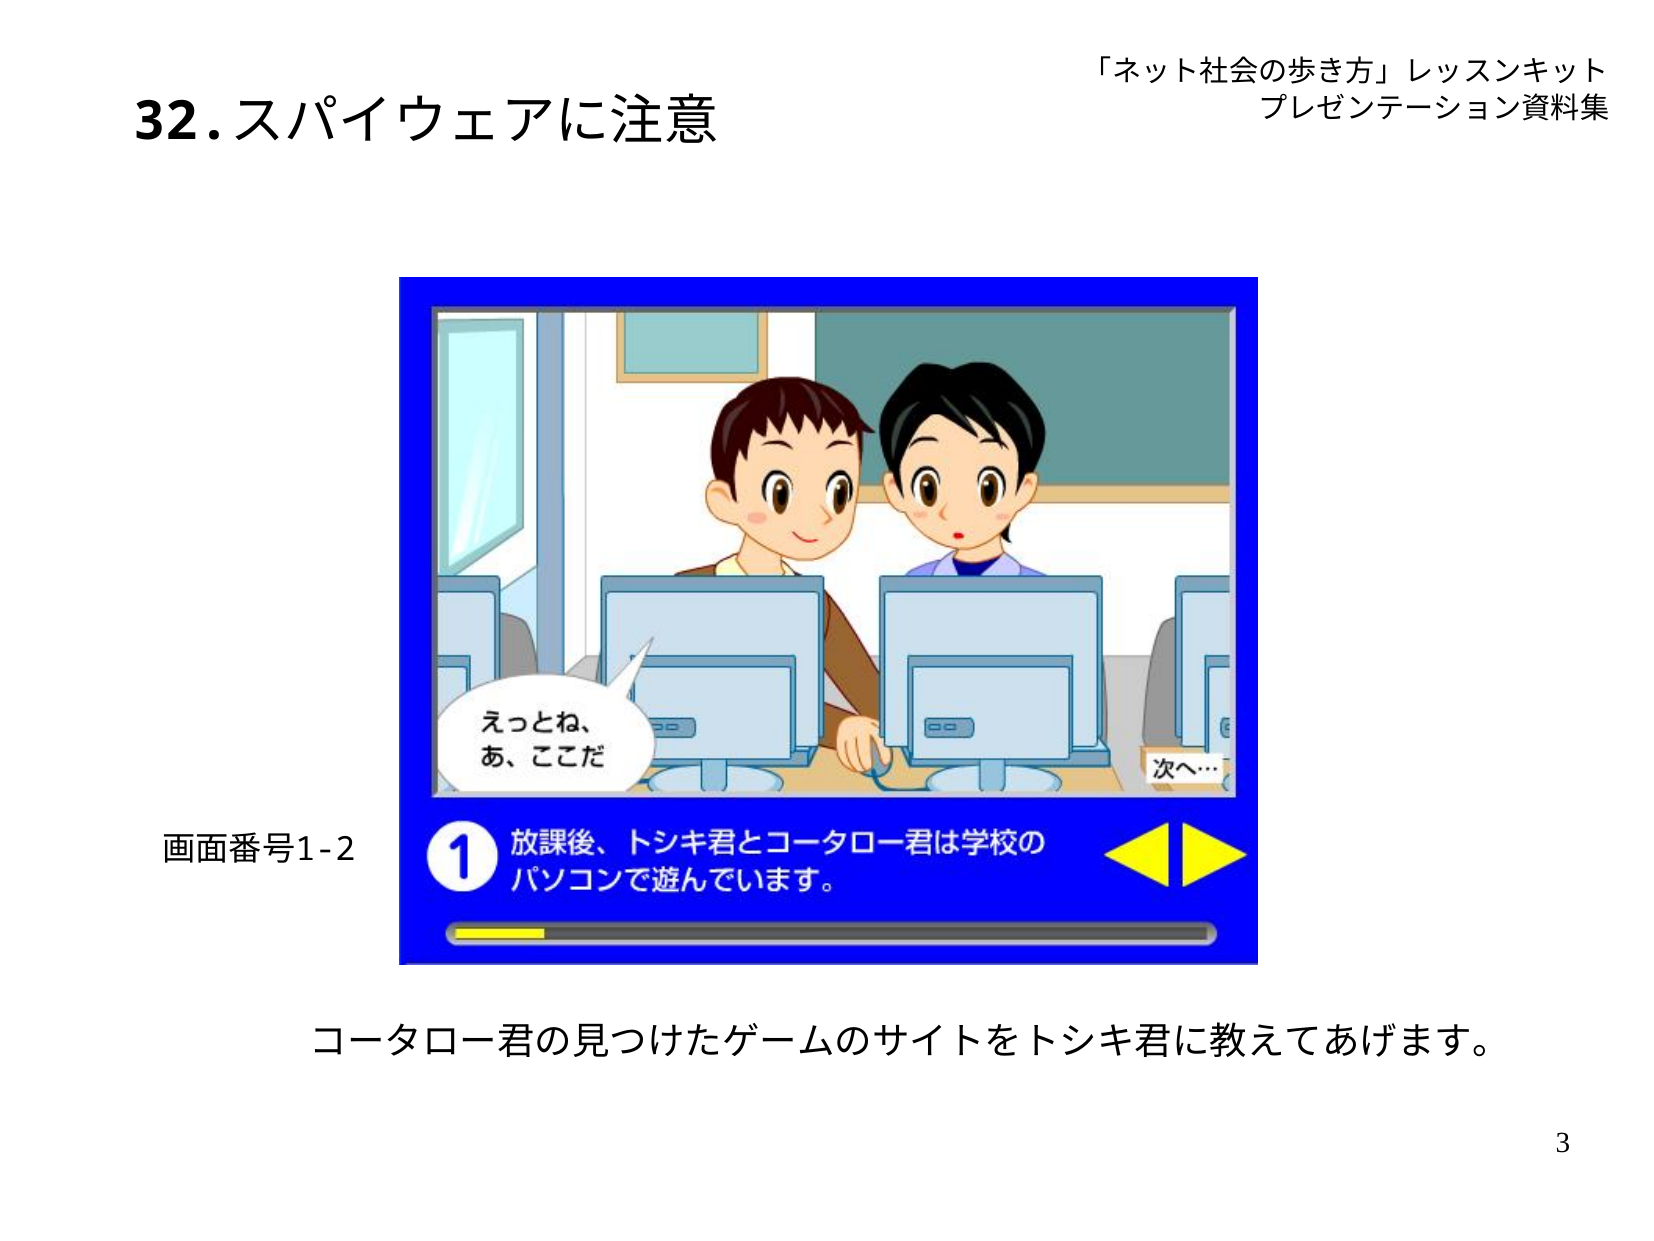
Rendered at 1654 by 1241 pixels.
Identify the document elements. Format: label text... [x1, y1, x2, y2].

text_box 画面番号1-2 [147, 826, 384, 875]
text_box コータロー君の見つけたゲームのサイトをトシキ君に教えてあげます。 [295, 1003, 1536, 1074]
text_box 32.スパイウェアに注意 [118, 88, 1093, 158]
text_box 「ネット社会の歩き方」レッスンキット プレゼンテーション資料集 [1062, 44, 1625, 134]
picture [399, 277, 1258, 965]
